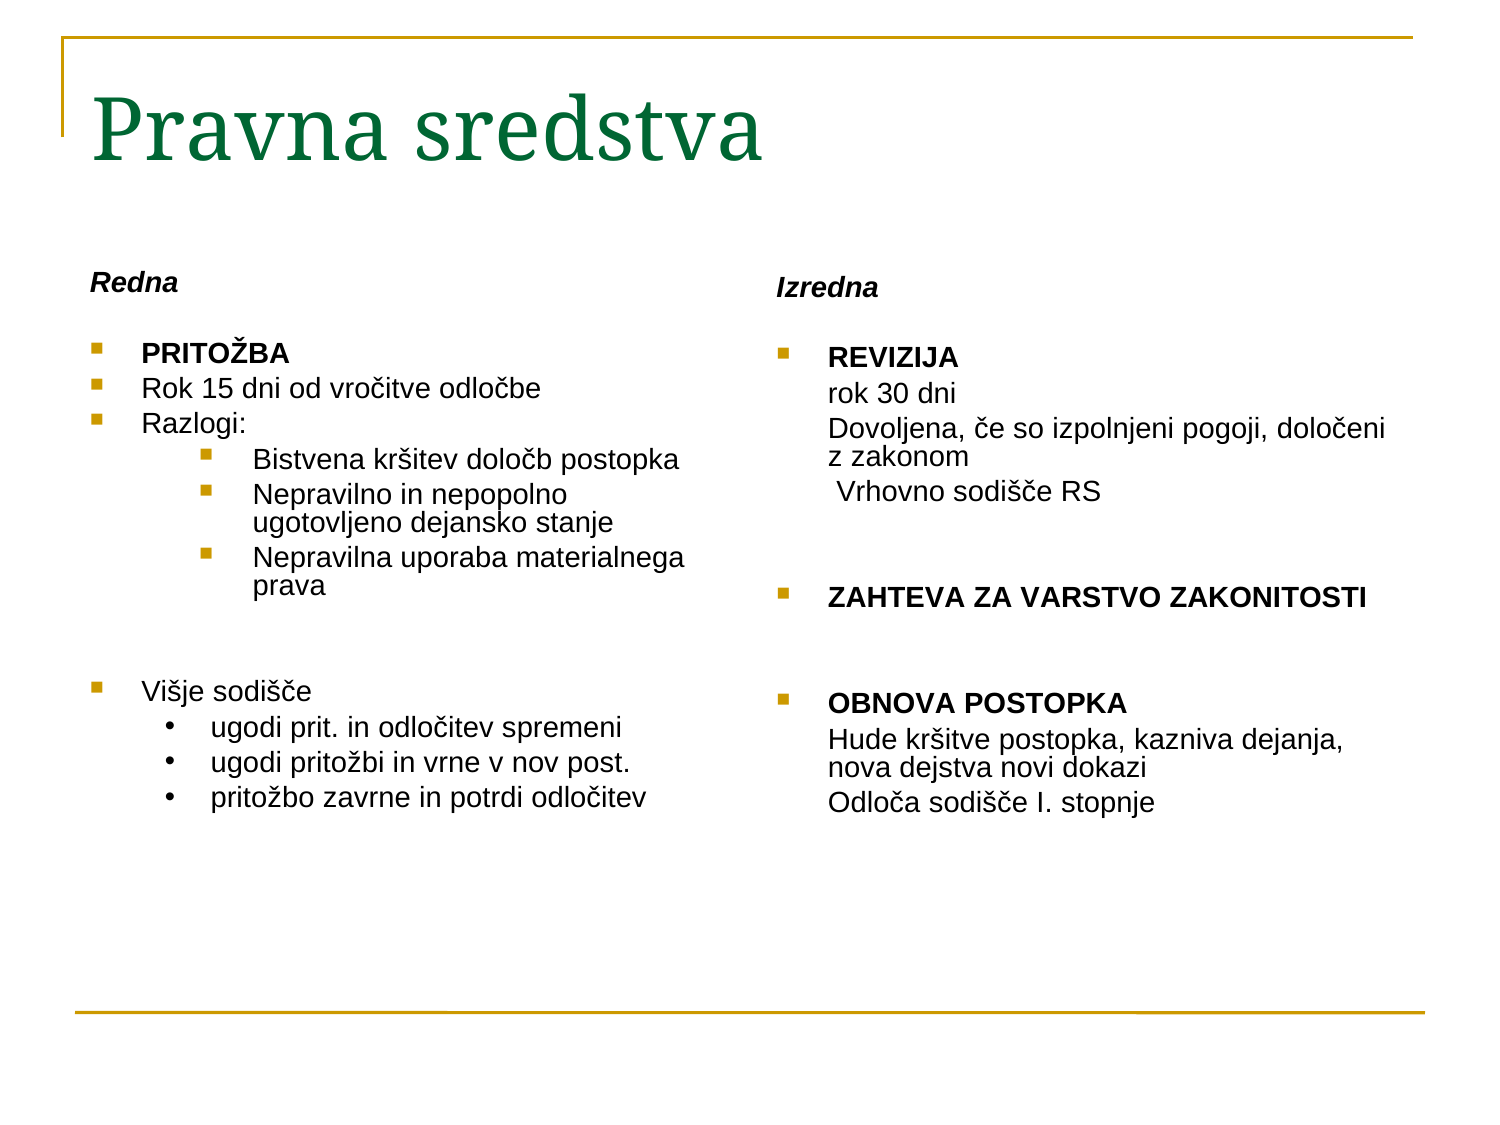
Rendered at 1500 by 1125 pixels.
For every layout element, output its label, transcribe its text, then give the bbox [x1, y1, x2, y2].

list Izredna REVIZIJA rok 30 dni Dovoljena, če so izpolnjeni pogoji, določeni z zakonom Vrhovno sodišče RS ZAHTEVA ZA VARSTVO ZAKONITOSTI OBNOVA POSTOPKA Hude kršitve postopka, kazniva dejanja, nova dejstva novi dokazi Odloča sodišče I. stopnje [761, 267, 1425, 1071]
title Pravna sredstva [76, 42, 1427, 231]
list Redna PRITOŽBA Rok 15 dni od vročitve odločbe Razlogi: Bistvena kršitev določb postopka Nepravilno in nepopolno ugotovljeno dejansko stanje Nepravilna uporaba materialnega prava Višje sodišče ugodi prit. in odločitev spremeni ugodi pritožbi in vrne v nov post. pritožbo zavrne in potrdi odločitev [75, 262, 738, 1006]
